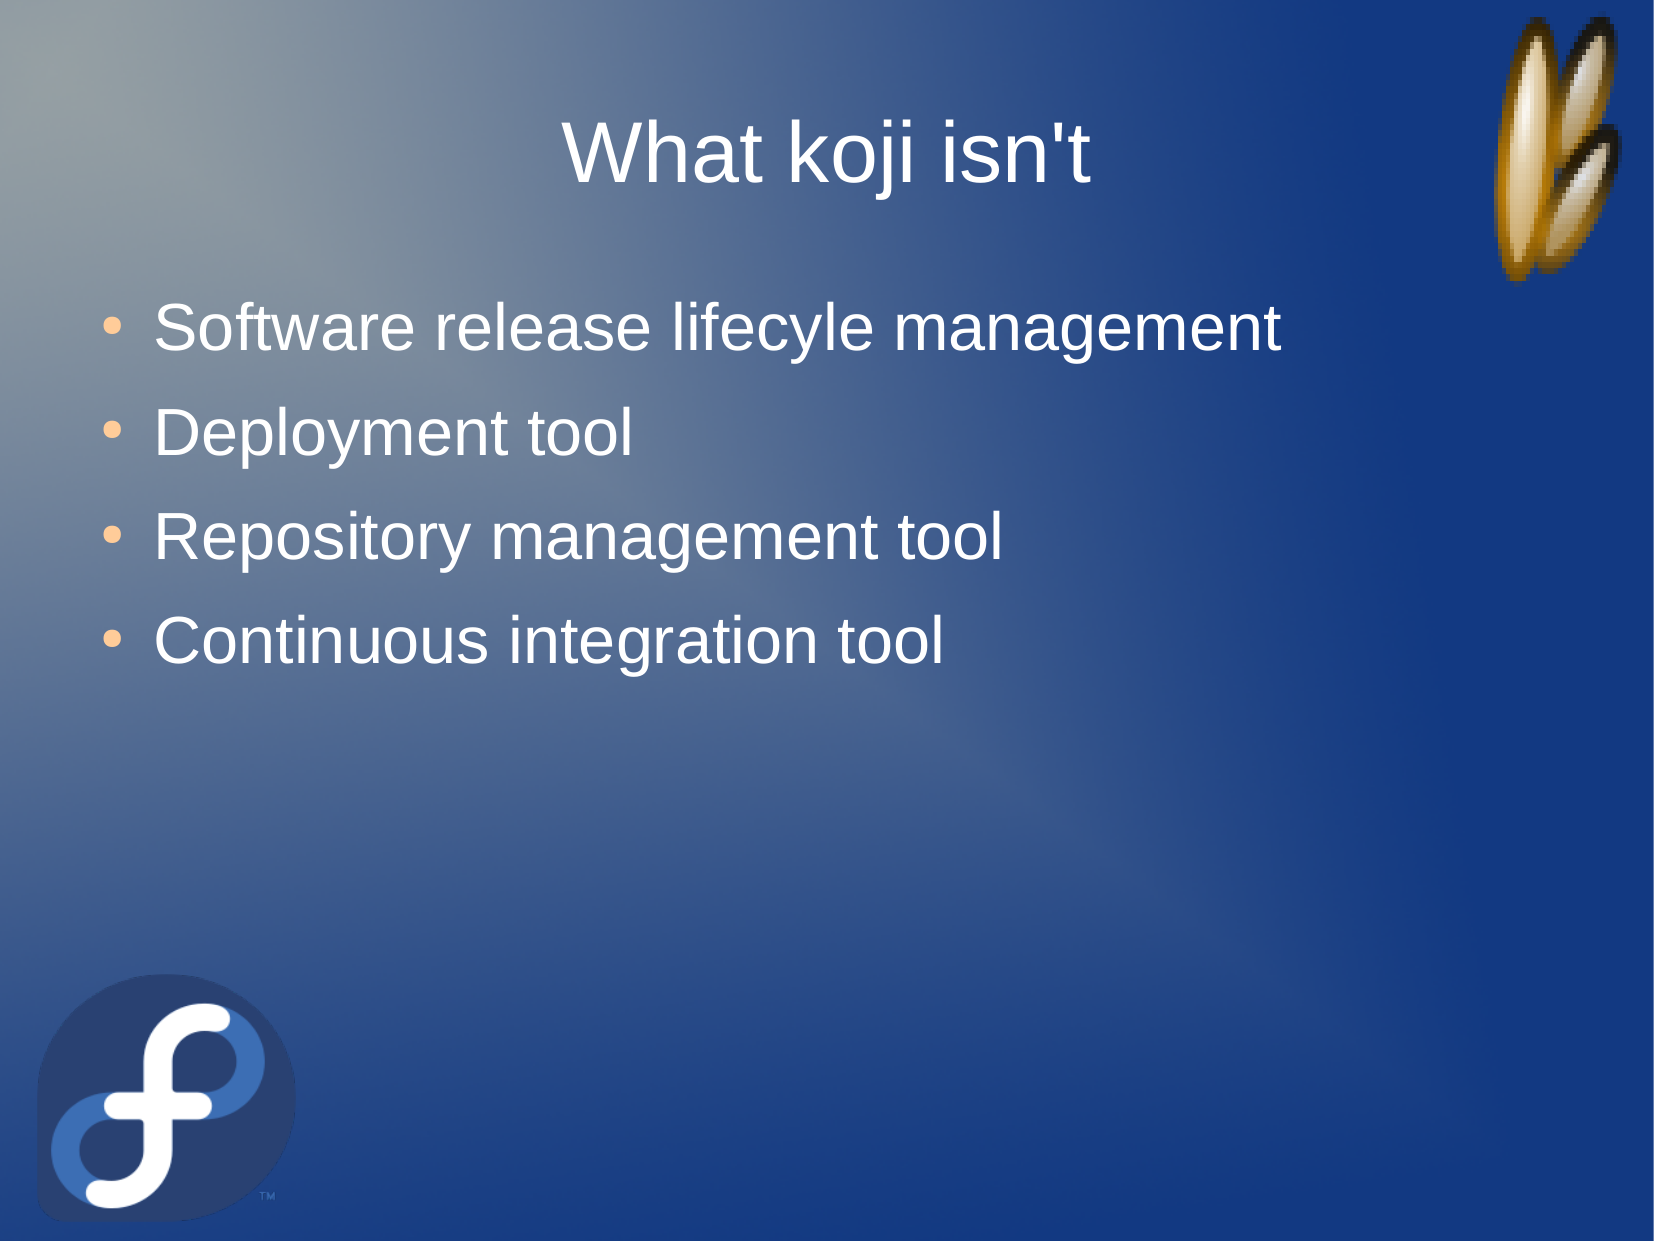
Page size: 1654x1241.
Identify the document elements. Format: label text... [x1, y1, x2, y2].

picture [0, 0, 1654, 1241]
list Software release lifecyle management Deployment tool Repository management tool Continuous integration tool [82, 290, 1571, 1109]
title What koji isn't [82, 49, 1571, 257]
